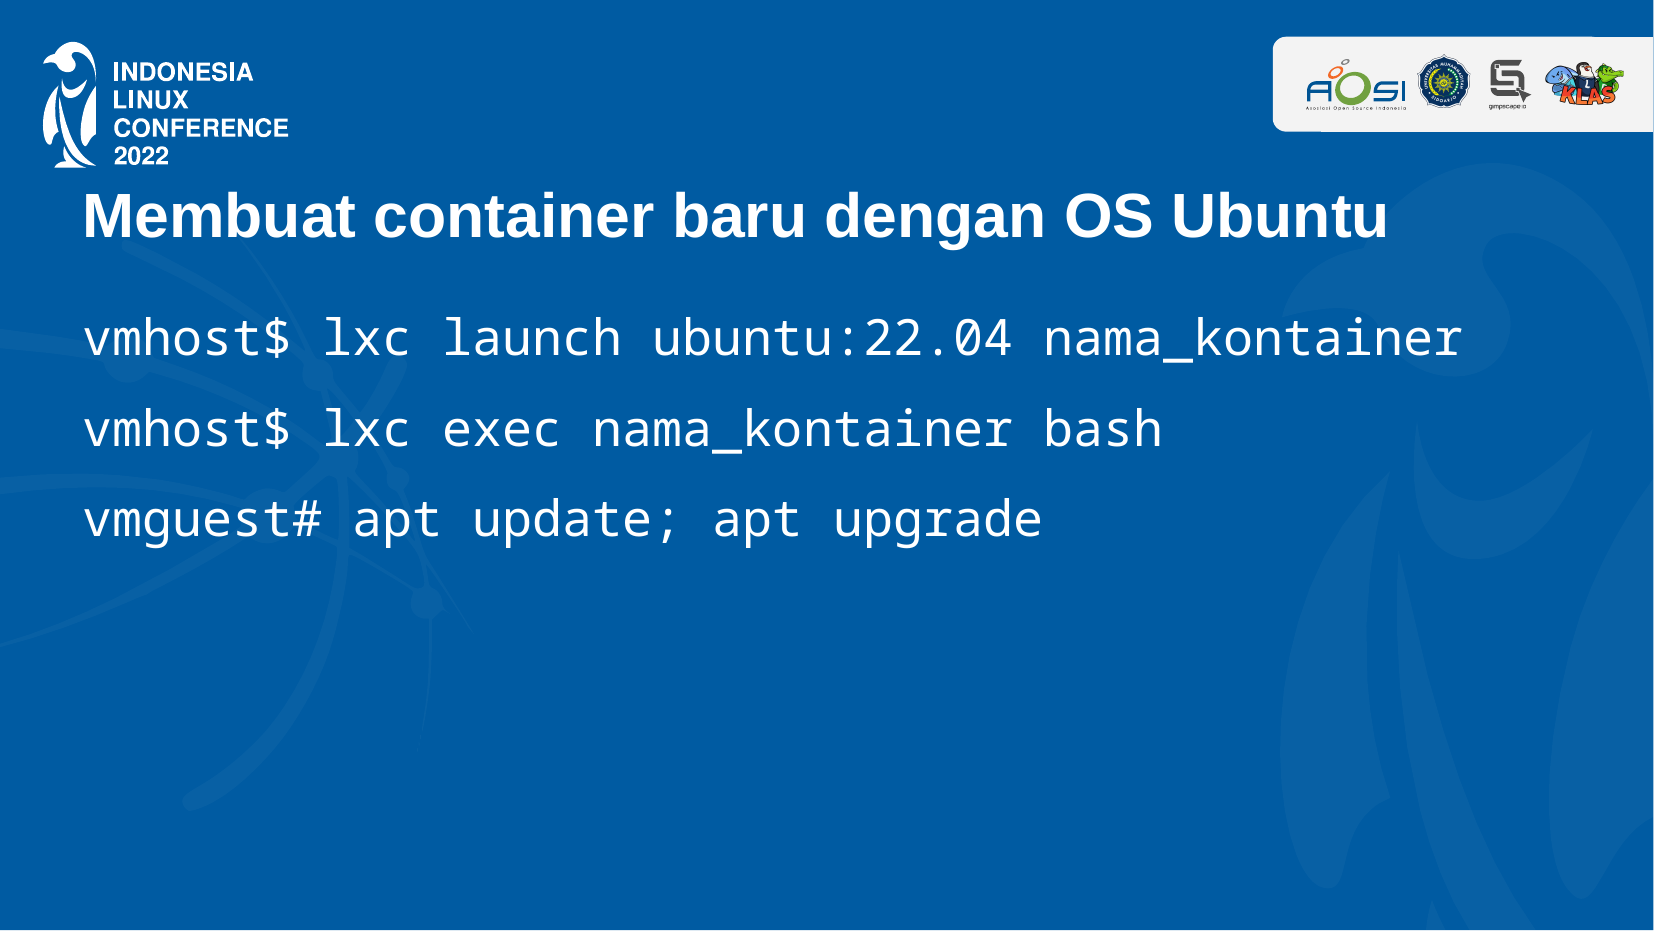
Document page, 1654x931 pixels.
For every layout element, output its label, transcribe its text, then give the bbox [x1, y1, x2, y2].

list vmhost$ lxc launch ubuntu:22.04 nama_kontainer vmhost$ lxc exec nama_kontainer bash vmguest# apt update; apt upgrade [82, 302, 1571, 758]
title Membuat container baru dengan OS Ubuntu [82, 150, 1571, 281]
picture [1417, 54, 1471, 108]
picture [1545, 62, 1624, 105]
